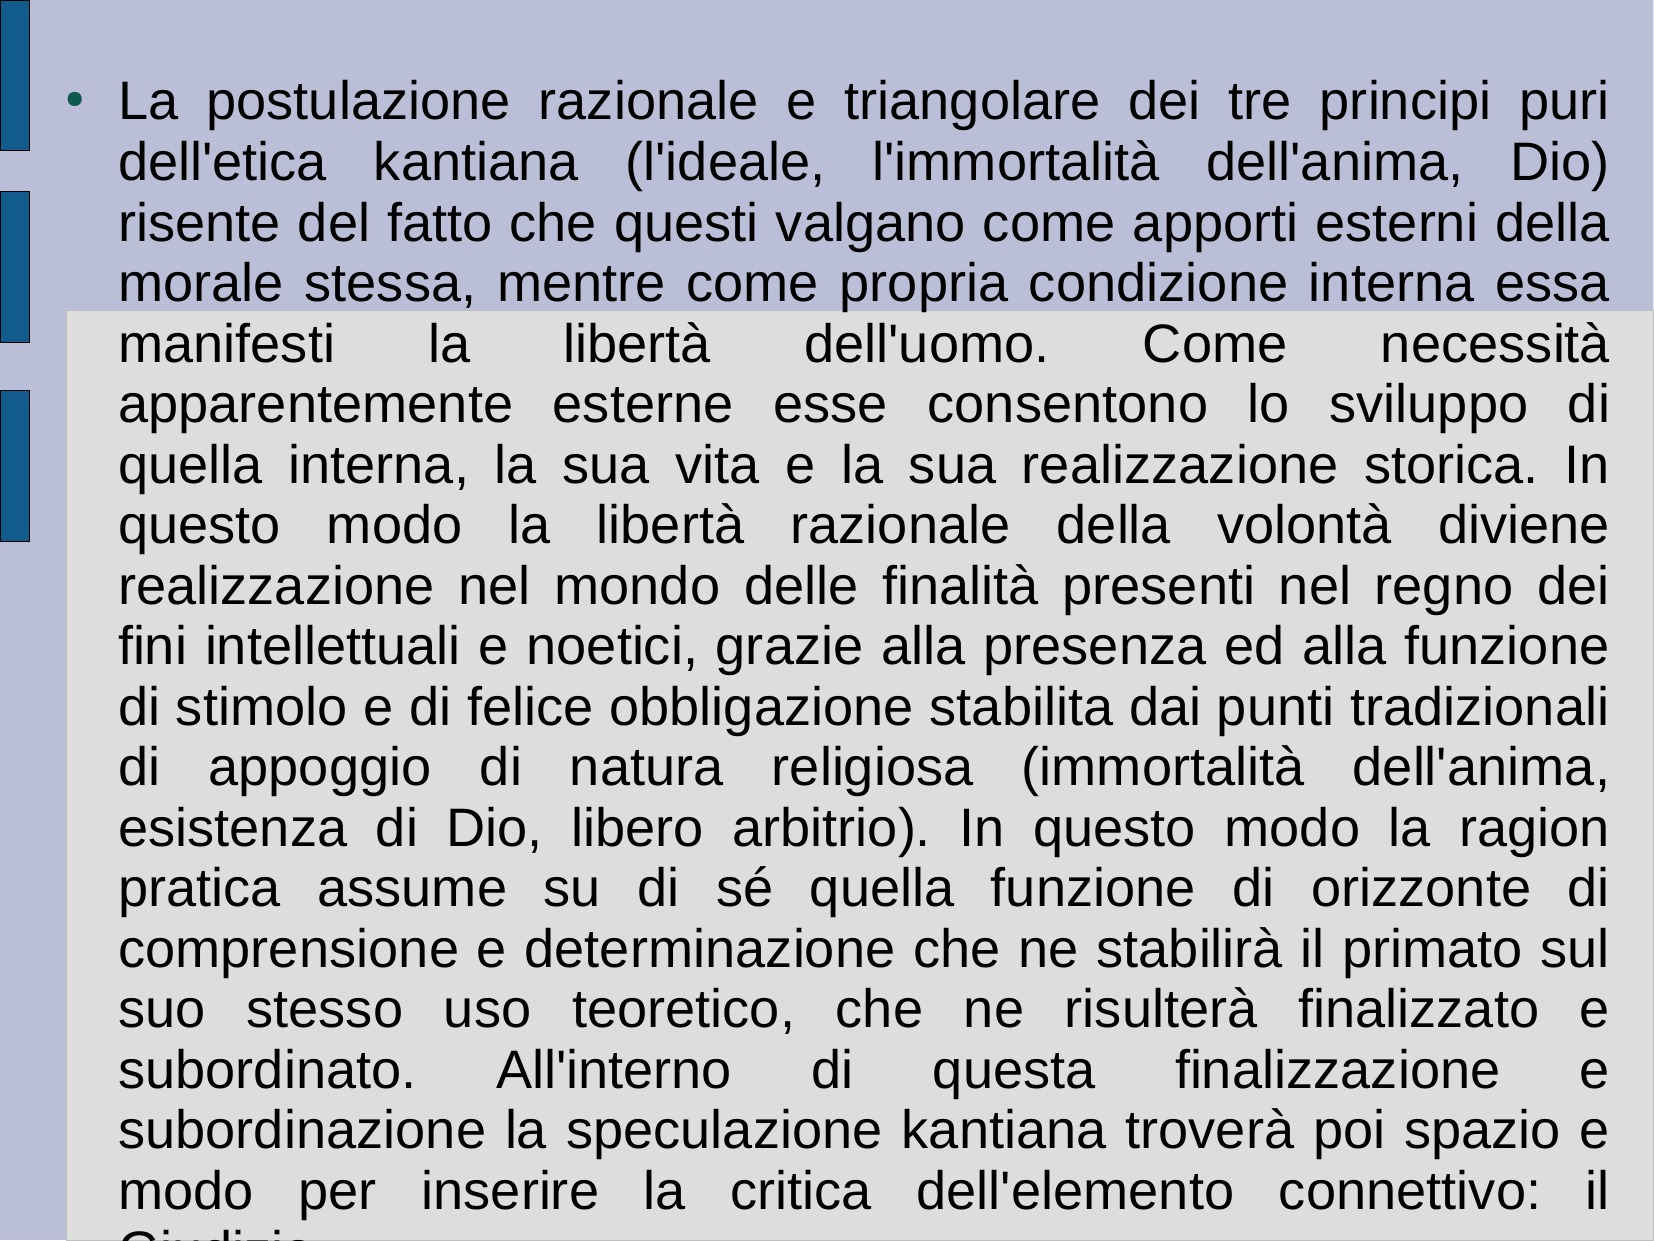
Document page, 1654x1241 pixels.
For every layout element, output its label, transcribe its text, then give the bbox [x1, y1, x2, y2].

list La postulazione razionale e triangolare dei tre principi puri dell'etica kantiana (l'ideale, l'immortalità dell'anima, Dio) risente del fatto che questi valgano come apporti esterni della morale stessa, mentre come propria condizione interna essa manifesti la libertà dell'uomo. Come necessità apparentemente esterne esse consentono lo sviluppo di quella interna, la sua vita e la sua realizzazione storica. In questo modo la libertà razionale della volontà diviene realizzazione nel mondo delle finalità presenti nel regno dei fini intellettuali e noetici, grazie alla presenza ed alla funzione di stimolo e di felice obbligazione stabilita dai punti tradizionali di appoggio di natura religiosa (immortalità dell'anima, esistenza di Dio, libero arbitrio). In questo modo la ragion pratica assume su di sé quella funzione di orizzonte di comprensione e determinazione che ne stabilirà il primato sul suo stesso uso teoretico, che ne risulterà finalizzato e subordinato. All'interno di questa finalizzazione e subordinazione la speculazione kantiana troverà poi spazio e modo per inserire la critica dell'elemento connettivo: il Giudizio. [47, 70, 1613, 1222]
